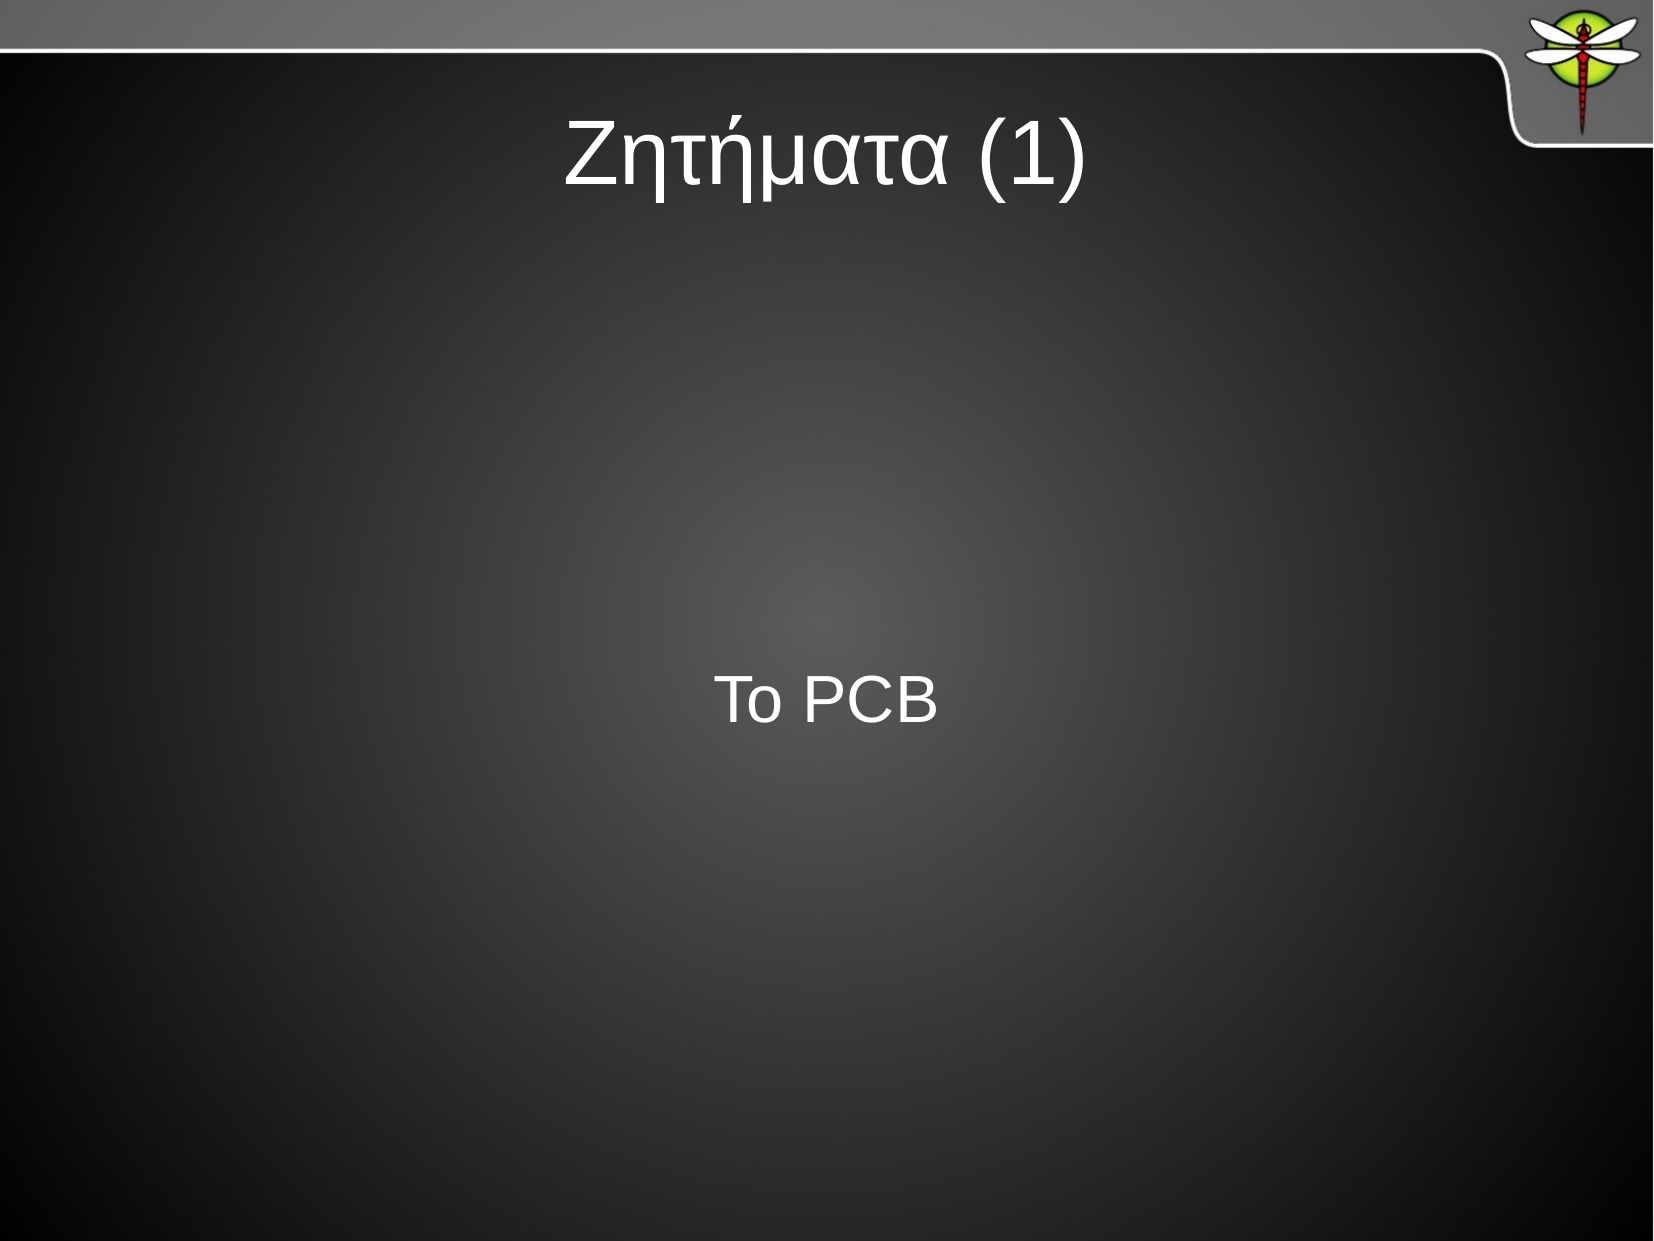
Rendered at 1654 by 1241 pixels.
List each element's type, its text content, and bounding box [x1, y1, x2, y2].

subtitle Το PCB [82, 297, 1571, 1102]
title Ζητήματα (1) [82, 56, 1571, 250]
picture [0, 0, 1654, 1241]
